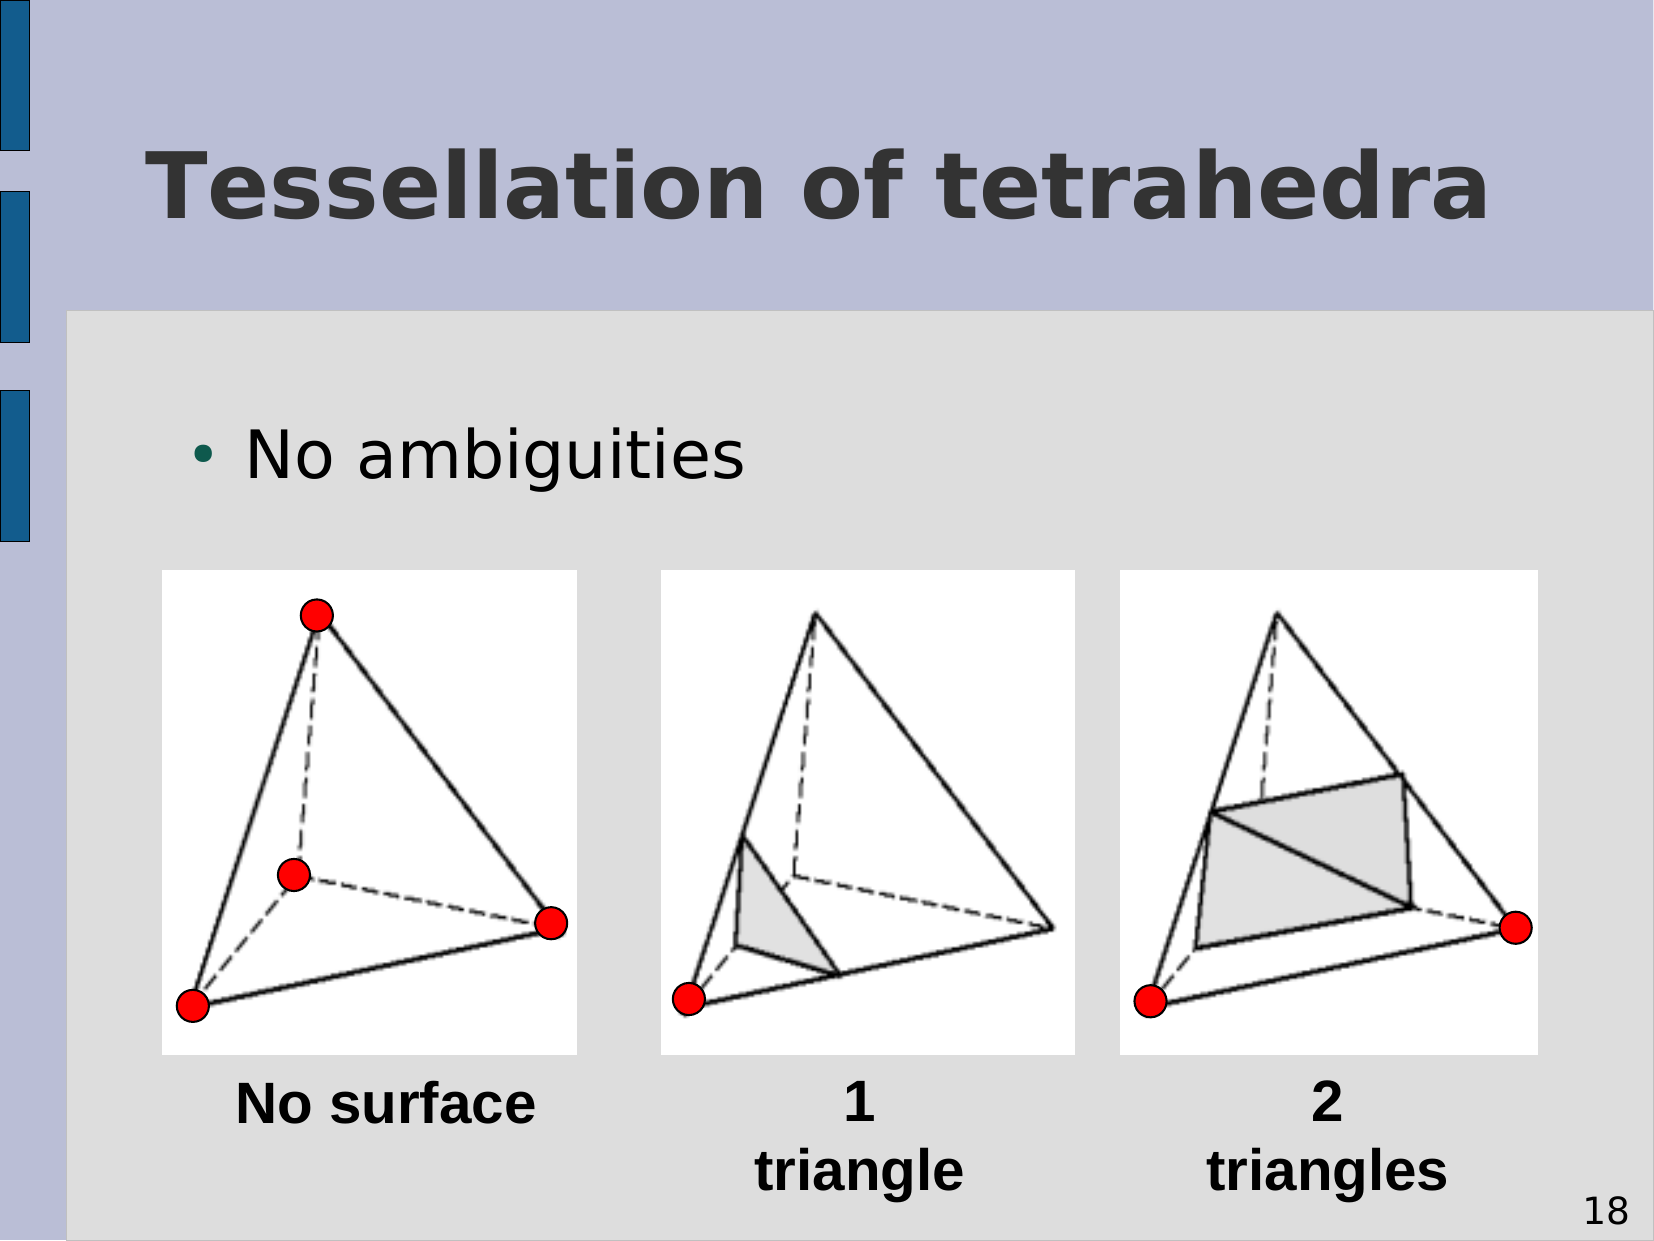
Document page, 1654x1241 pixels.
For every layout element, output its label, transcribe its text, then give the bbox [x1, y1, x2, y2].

picture [661, 570, 1075, 1055]
text_box [1134, 985, 1167, 1018]
text_box [672, 982, 706, 1016]
text_box [277, 858, 311, 892]
text_box 2 triangles [1124, 1056, 1532, 1228]
text_box [176, 989, 209, 1022]
text_box [1499, 911, 1532, 944]
text_box 1 triangle [674, 1056, 1045, 1228]
text_box [535, 907, 568, 940]
text_box No surface [220, 1058, 552, 1231]
picture [162, 570, 577, 1055]
title Tessellation of tetrahedra [110, 41, 1530, 249]
text_box [300, 599, 333, 632]
picture [1120, 570, 1538, 1055]
list No ambiguities [158, 314, 1654, 552]
